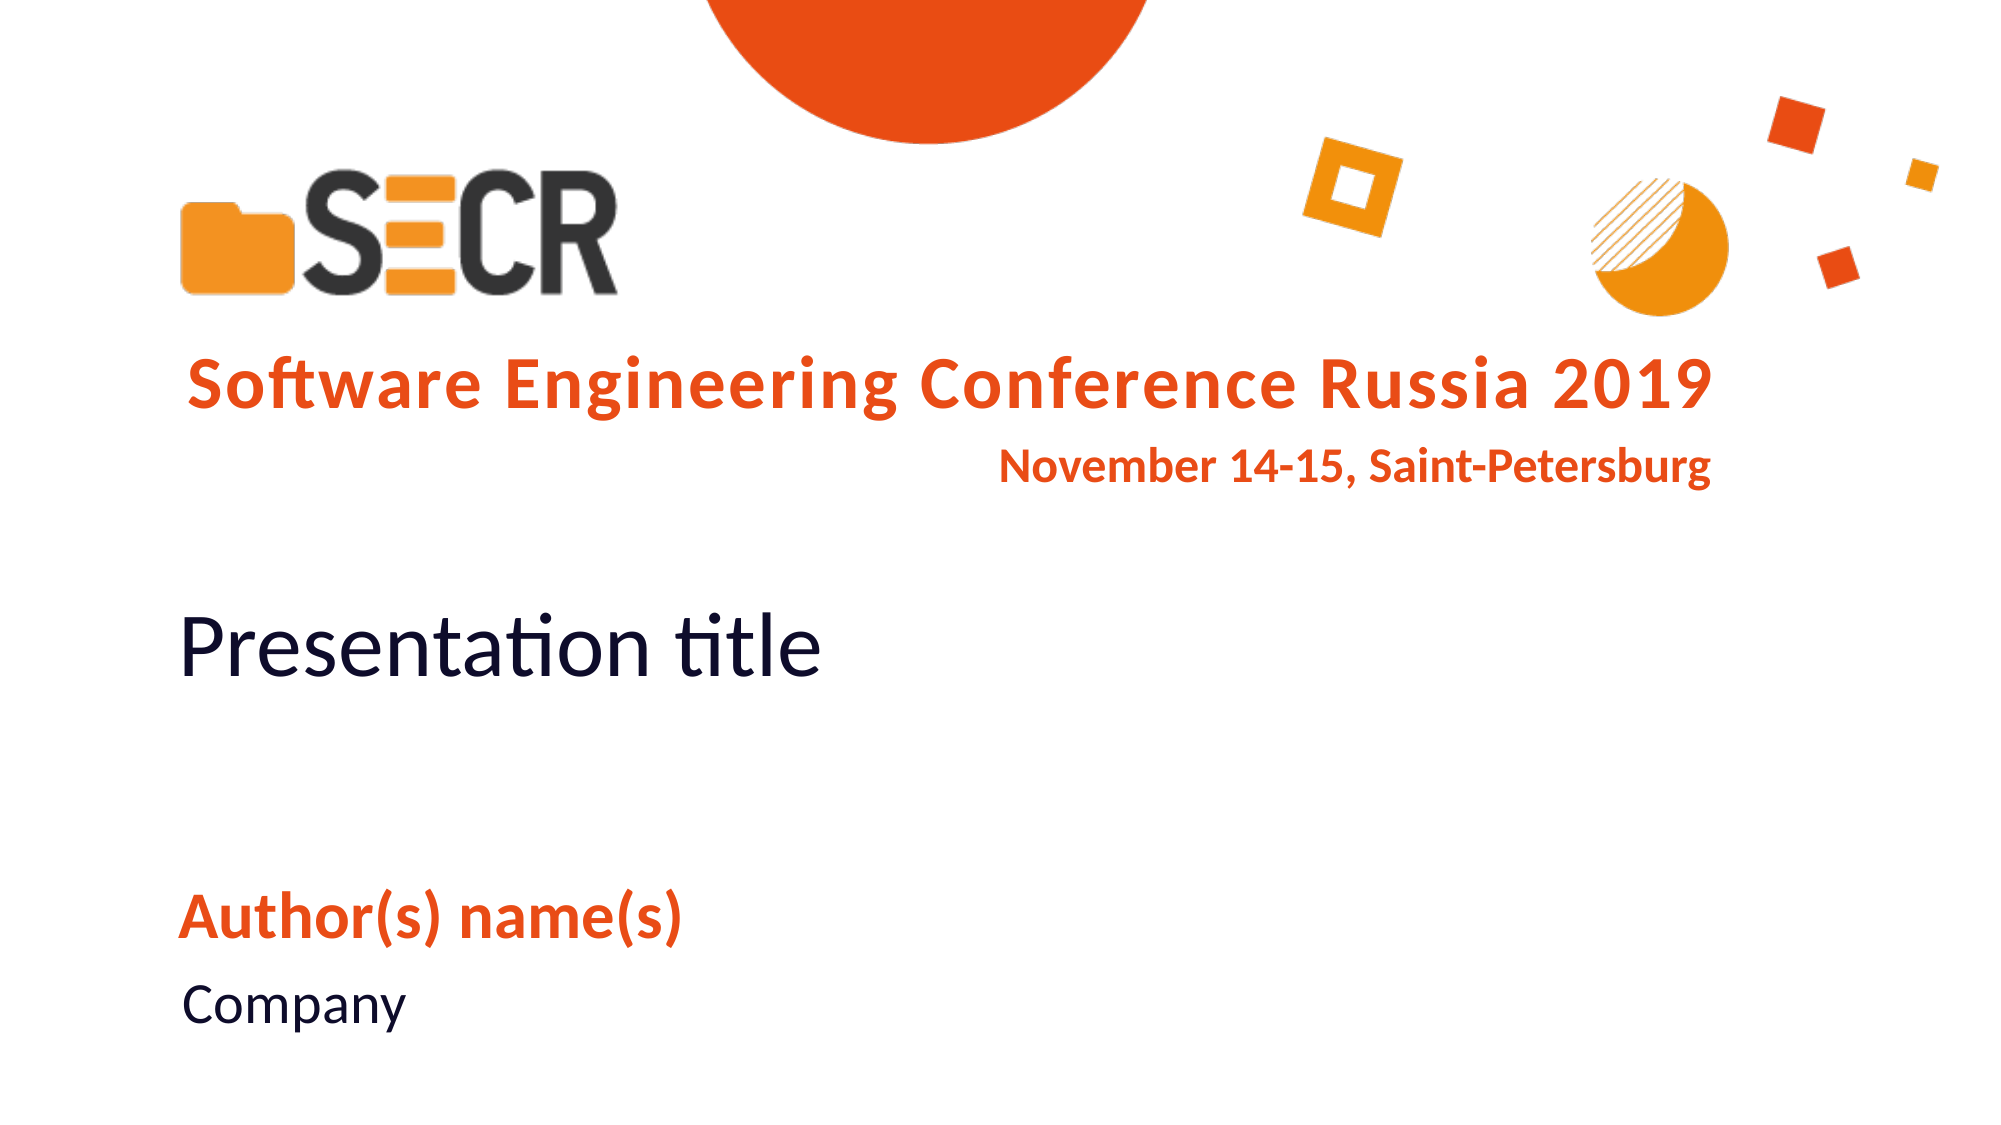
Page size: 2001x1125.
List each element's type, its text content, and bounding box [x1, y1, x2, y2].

text_box Author(s) name(s) [163, 870, 1861, 962]
text_box November 14-15, Saint-Petersburg [983, 425, 1727, 501]
text_box Company [167, 962, 1817, 1072]
title Software Engineering Conference Russia 2019 [172, 302, 1942, 432]
subtitle Presentation title [163, 565, 1863, 840]
picture [1, 0, 2000, 1125]
